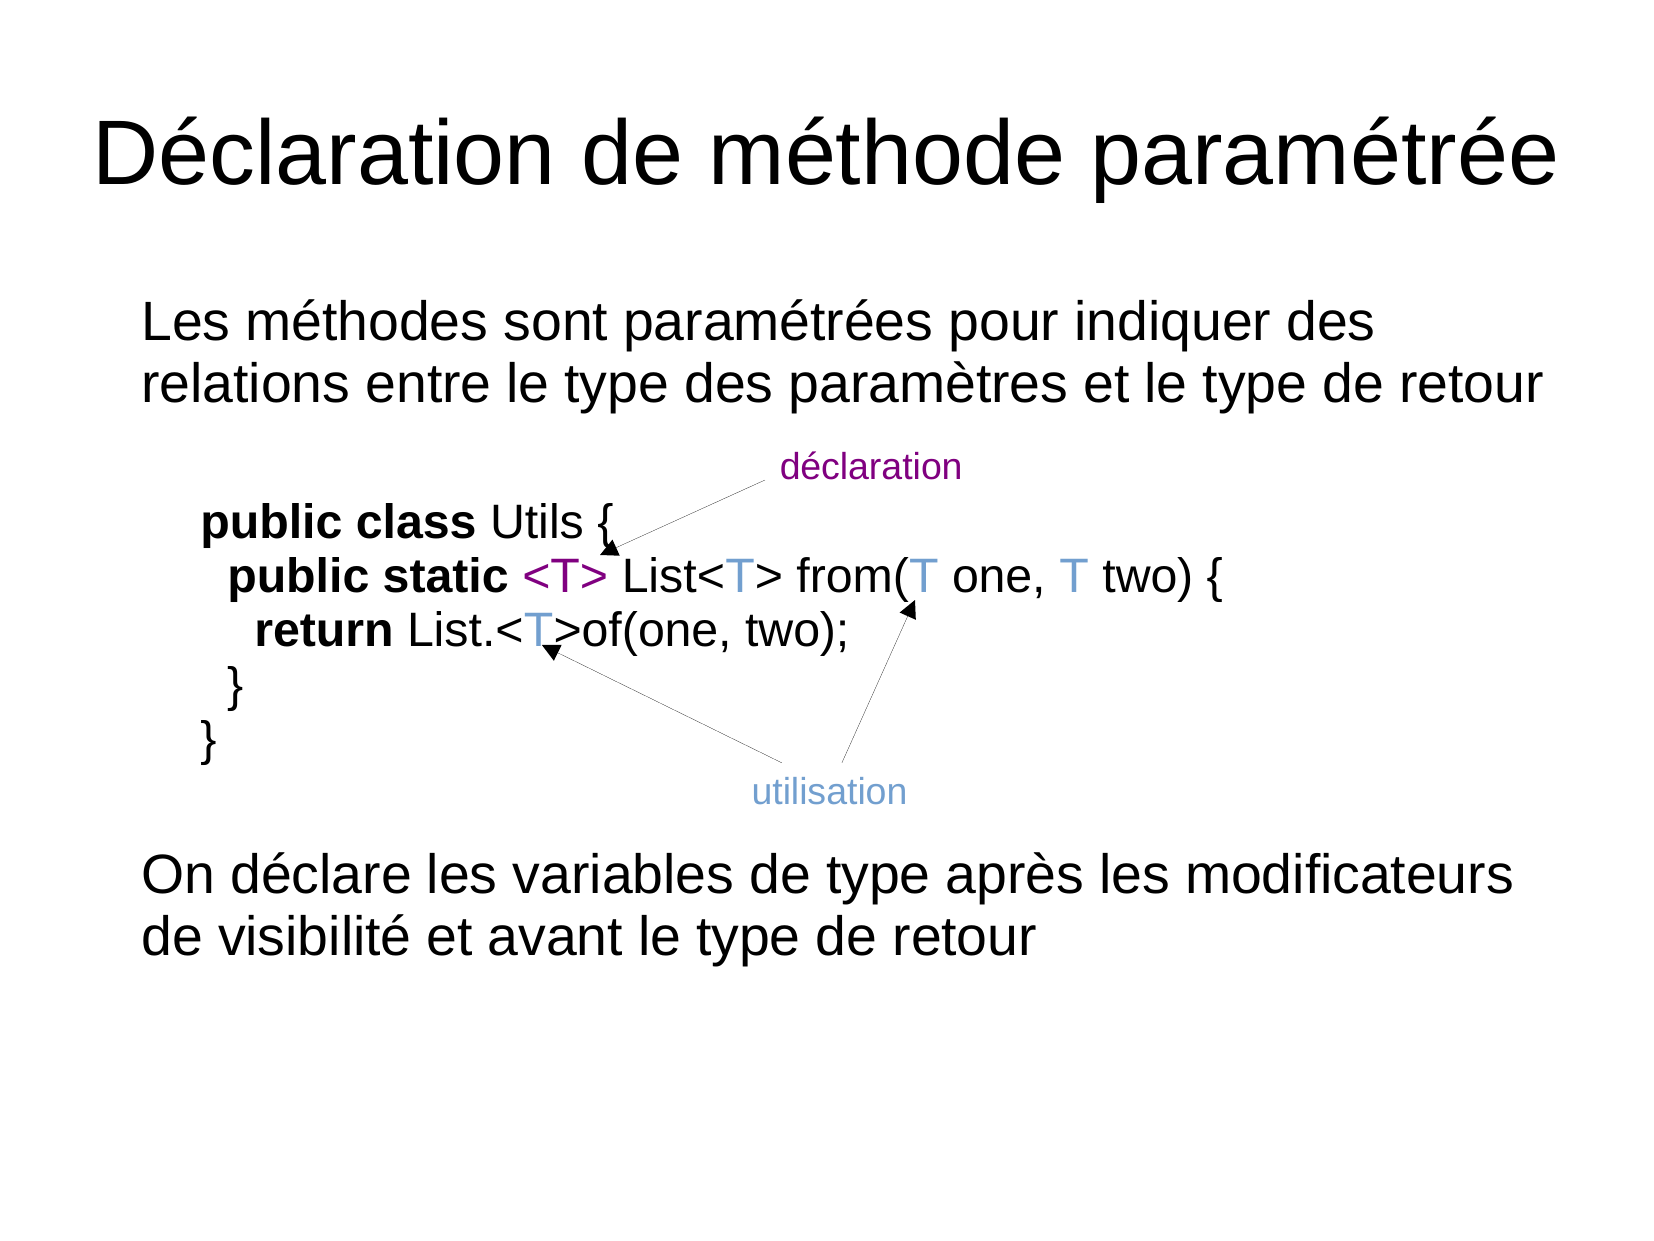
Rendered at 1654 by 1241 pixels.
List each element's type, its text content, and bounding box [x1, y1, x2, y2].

list Les méthodes sont paramétrées pour indiquer des relations entre le type des paramètres et le type de retour public class Utils { public static <T> List<T> from(T one, T two) { return List.<T>of(one, two); } } On déclare les variables de type après les modificateurs de visibilité et avant le type de retour [82, 290, 1571, 1010]
text_box déclaration [765, 438, 978, 496]
title Déclaration de méthode paramétrée [82, 49, 1571, 257]
text_box utilisation [736, 762, 923, 820]
